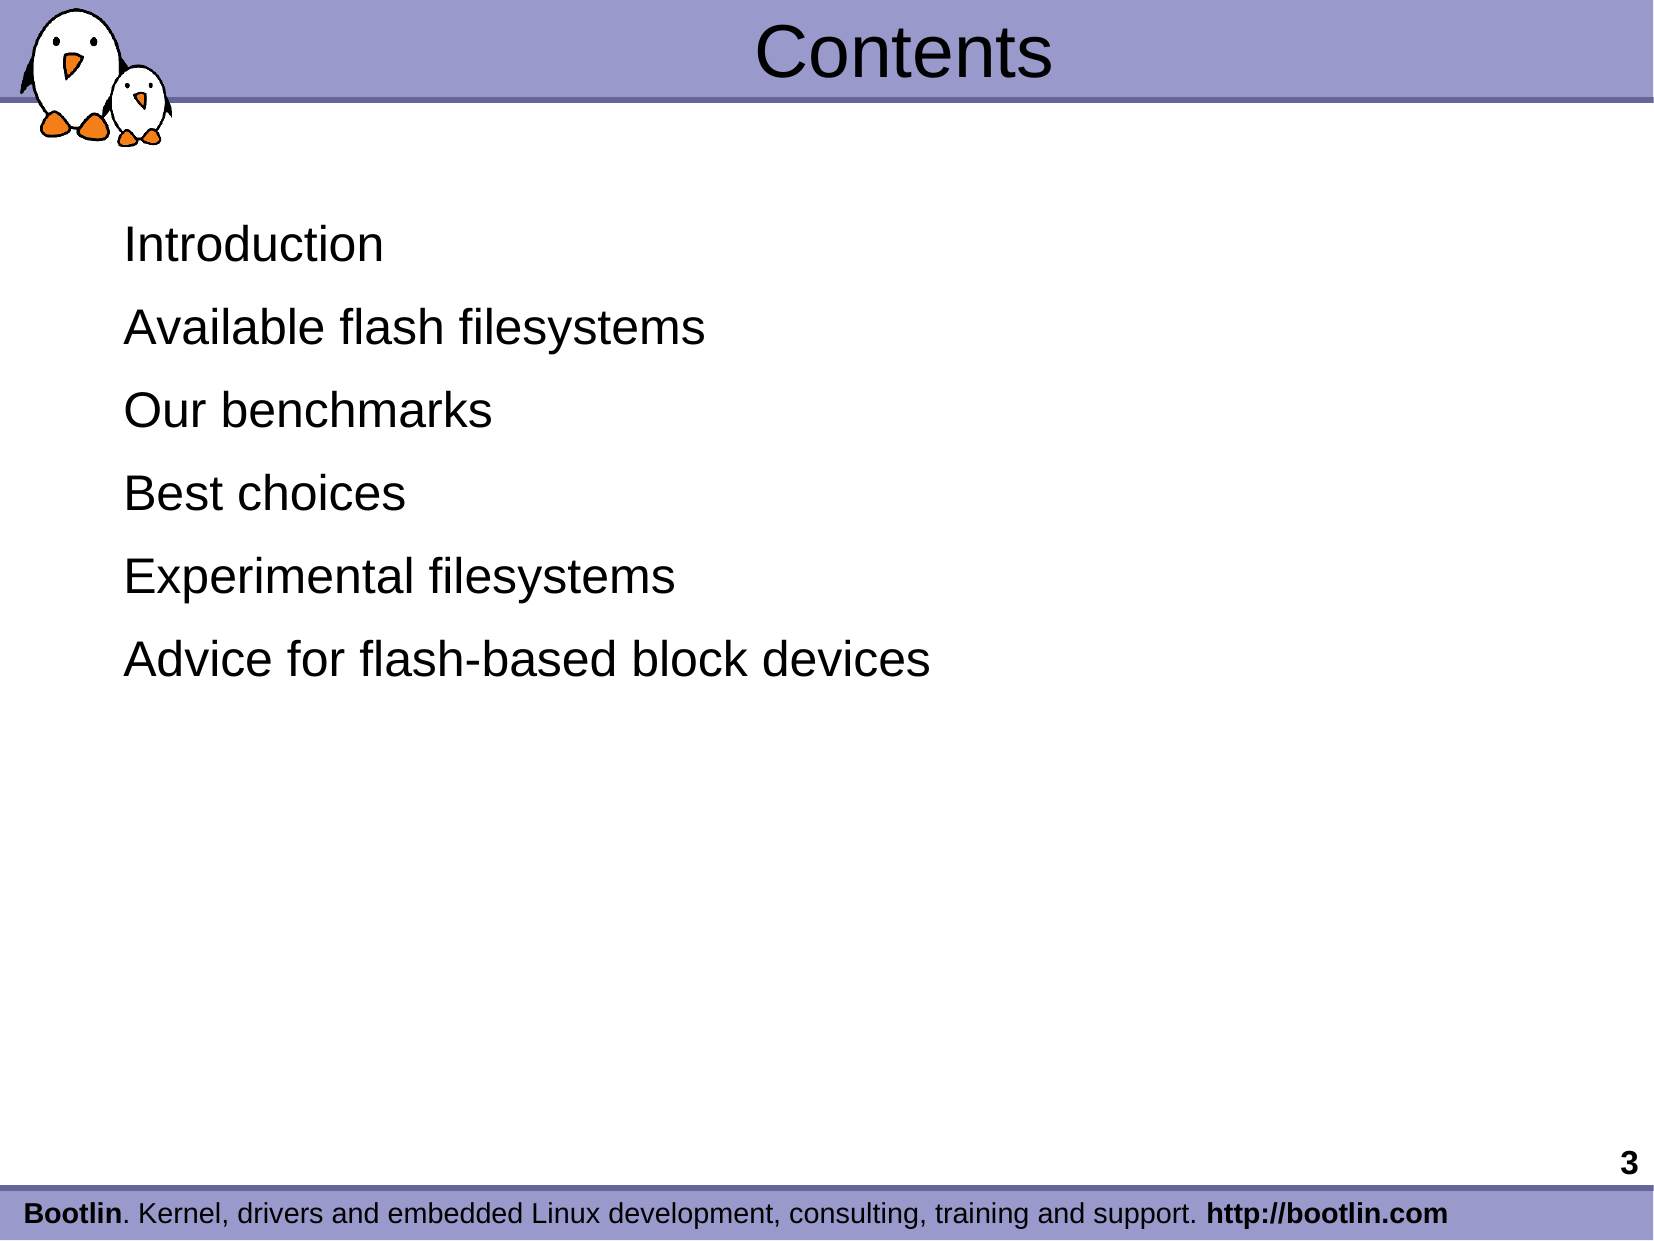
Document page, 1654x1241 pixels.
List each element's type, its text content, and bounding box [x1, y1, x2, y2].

title Contents [178, 5, 1631, 97]
list Introduction Available flash filesystems Our benchmarks Best choices Experimental filesystems Advice for flash-based block devices [105, 216, 1518, 1066]
picture [20, 8, 172, 147]
